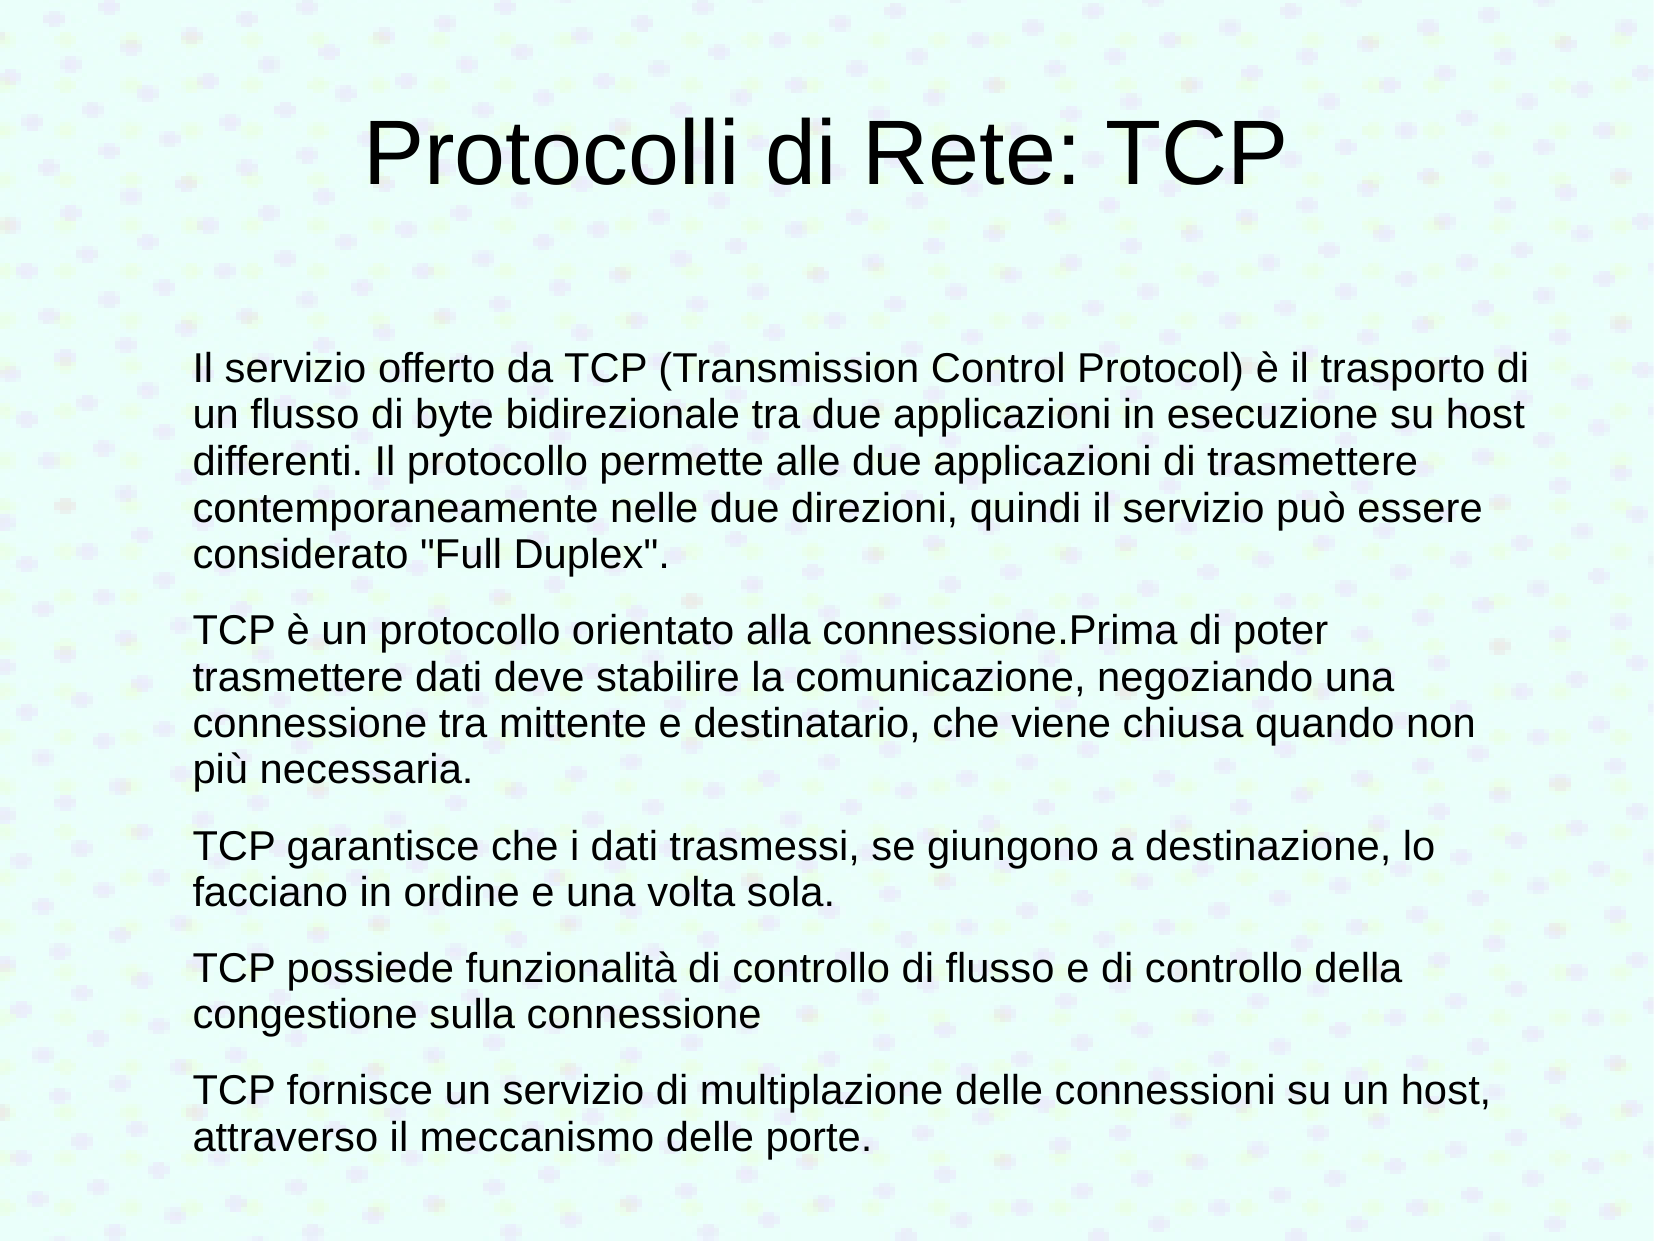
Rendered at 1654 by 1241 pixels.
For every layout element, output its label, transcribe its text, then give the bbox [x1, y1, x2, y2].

list Il servizio offerto da TCP (Transmission Control Protocol) è il trasporto di un flusso di byte bidirezionale tra due applicazioni in esecuzione su host differenti. Il protocollo permette alle due applicazioni di trasmettere contemporaneamente nelle due direzioni, quindi il servizio può essere considerato "Full Duplex". TCP è un protocollo orientato alla connessione.Prima di poter trasmettere dati deve stabilire la comunicazione, negoziando una connessione tra mittente e destinatario, che viene chiusa quando non più necessaria. TCP garantisce che i dati trasmessi, se giungono a destinazione, lo facciano in ordine e una volta sola. TCP possiede funzionalità di controllo di flusso e di controllo della congestione sulla connessione TCP fornisce un servizio di multiplazione delle connessioni su un host, attraverso il meccanismo delle porte. [121, 344, 1534, 1210]
title Protocolli di Rete: TCP [82, 56, 1571, 250]
picture [0, 0, 1654, 1241]
